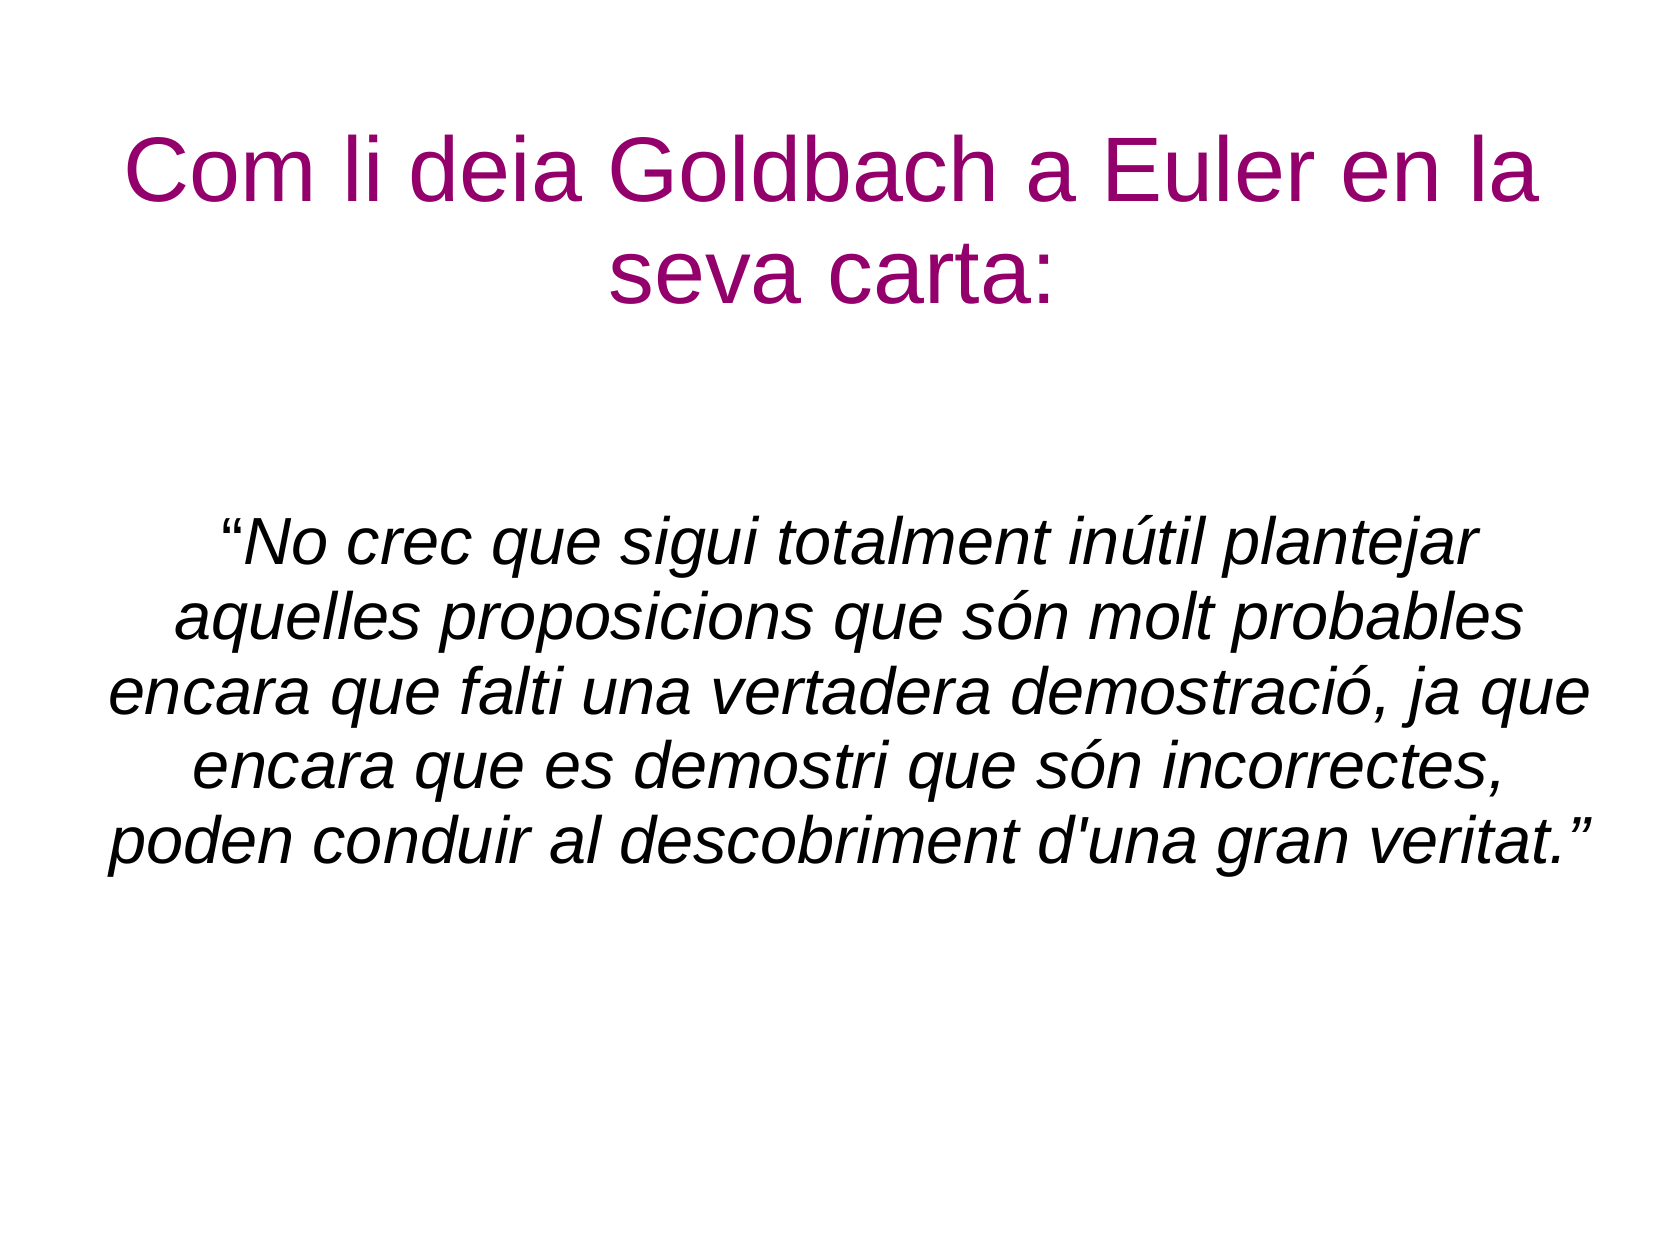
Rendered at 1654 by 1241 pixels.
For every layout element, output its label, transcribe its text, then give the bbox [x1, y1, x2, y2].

subtitle “No crec que sigui totalment inútil plantejar aquelles proposicions que són molt probables encara que falti una vertadera demostració, ja que encara que es demostri que són incorrectes, poden conduir al descobriment d'una gran veritat.” [106, 466, 1595, 916]
text_box Com li deia Goldbach a Euler en la seva carta: [88, 118, 1577, 426]
